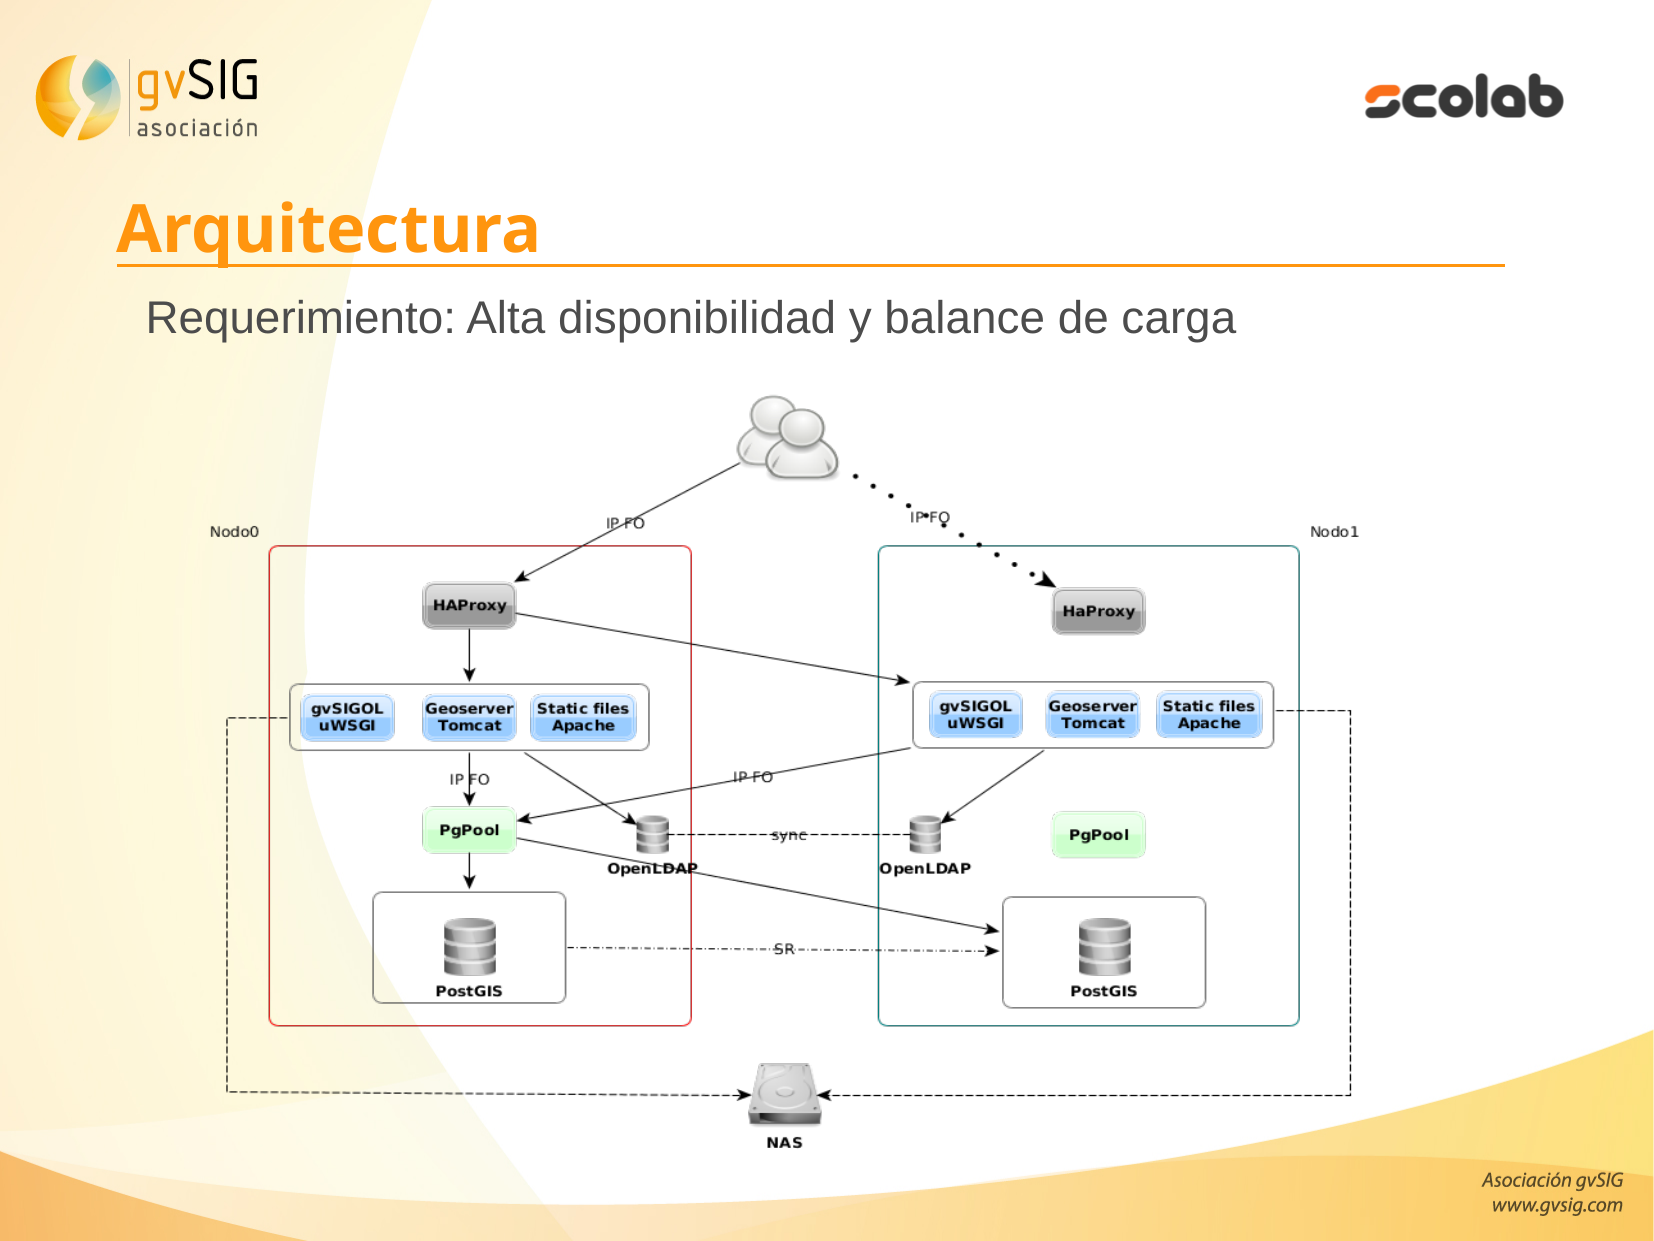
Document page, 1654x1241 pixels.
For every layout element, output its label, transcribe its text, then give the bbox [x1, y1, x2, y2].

title Arquitectura [116, 177, 1605, 276]
picture [0, 0, 1654, 1241]
text_box Requerimiento: Alta disponibilidad y balance de carga [118, 284, 1565, 384]
